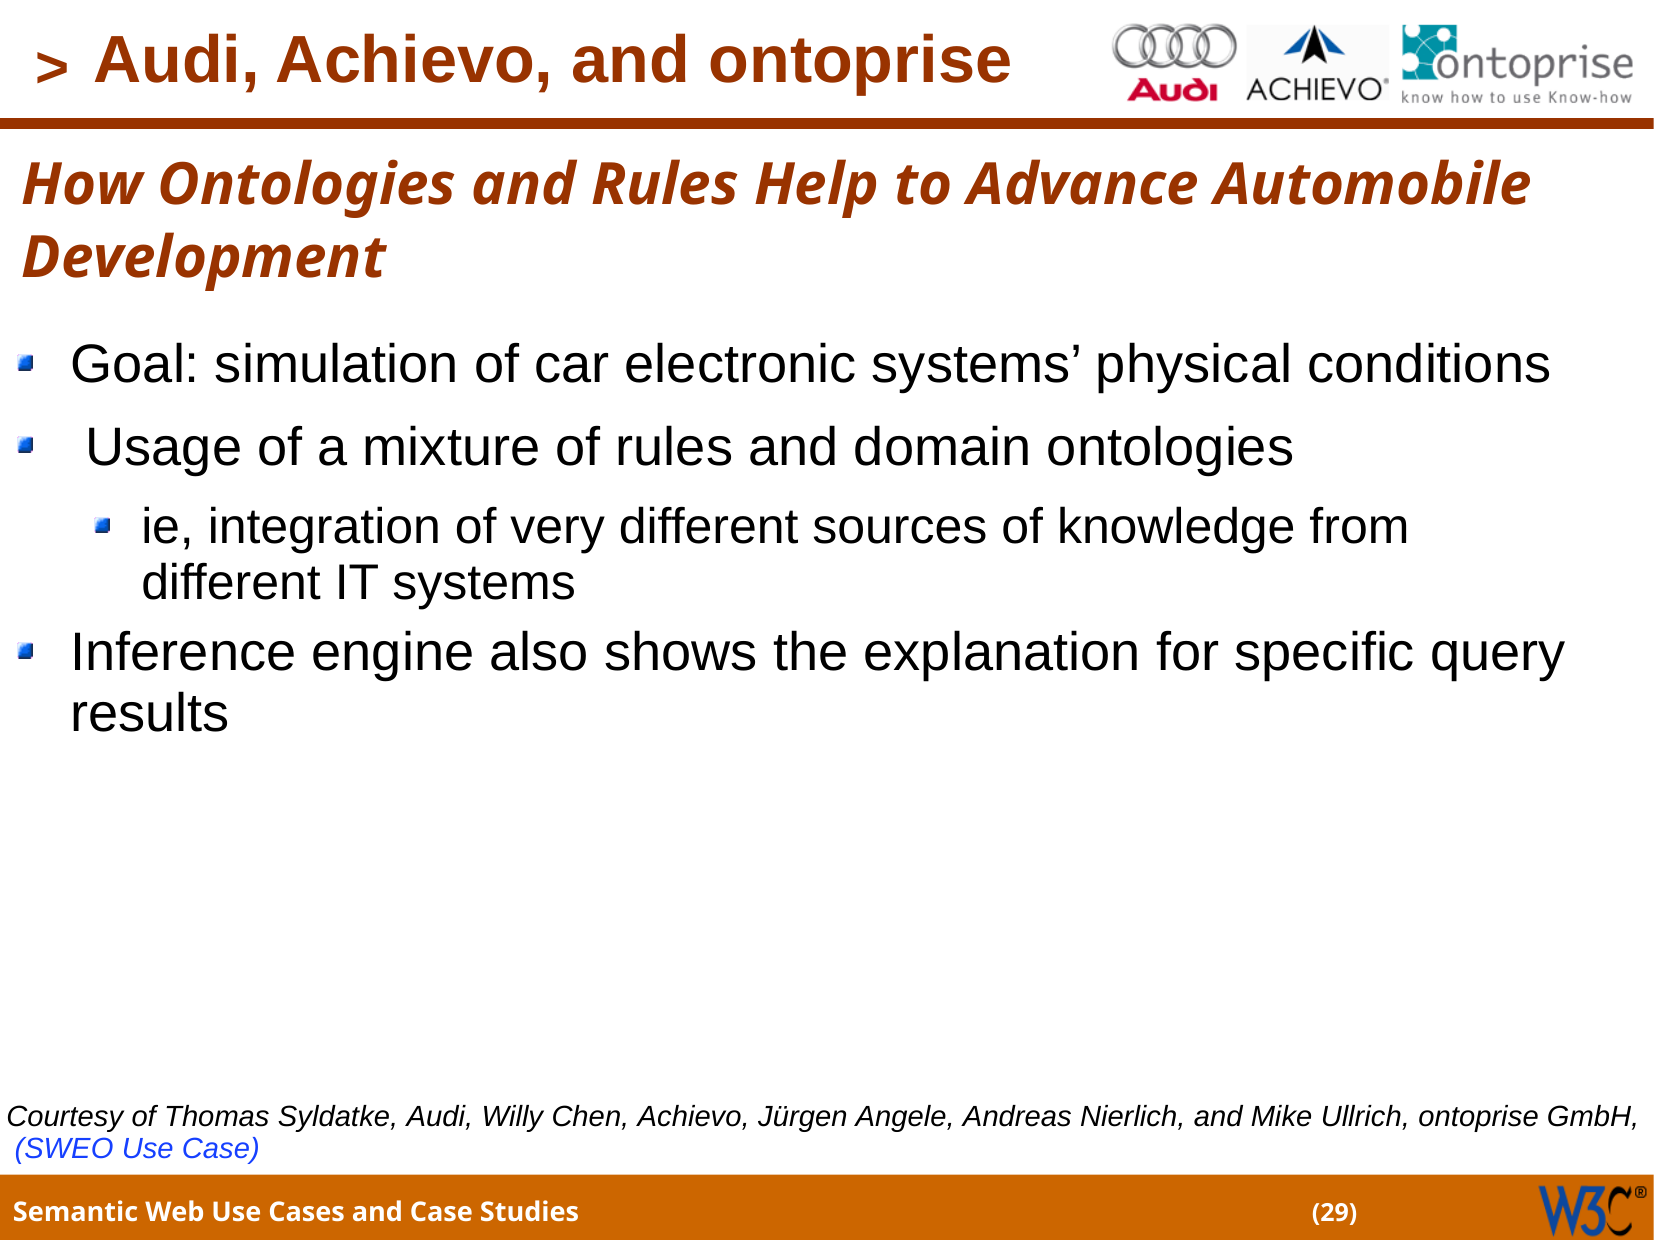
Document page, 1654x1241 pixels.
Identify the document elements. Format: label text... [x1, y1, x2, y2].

picture [1100, 9, 1642, 115]
text_box How Ontologies and Rules Help to Advance Automobile Development [21, 143, 1563, 289]
title Audi, Achievo, and ontoprise [93, 0, 1493, 119]
picture [1535, 1183, 1651, 1240]
list Goal: simulation of car electronic systems’ physical conditions Usage of a mixture of rules and domain ontologies ie, integration of very different sources of knowledge from different IT systems Inference engine also shows the explanation for specific query results [0, 330, 1595, 774]
text_box Courtesy of Thomas Syldatke, Audi, Willy Chen, Achievo, Jürgen Angele, Andreas Nierlich, and Mike Ullrich, ontoprise GmbH, (SWEO Use Case) [6, 1098, 1643, 1164]
